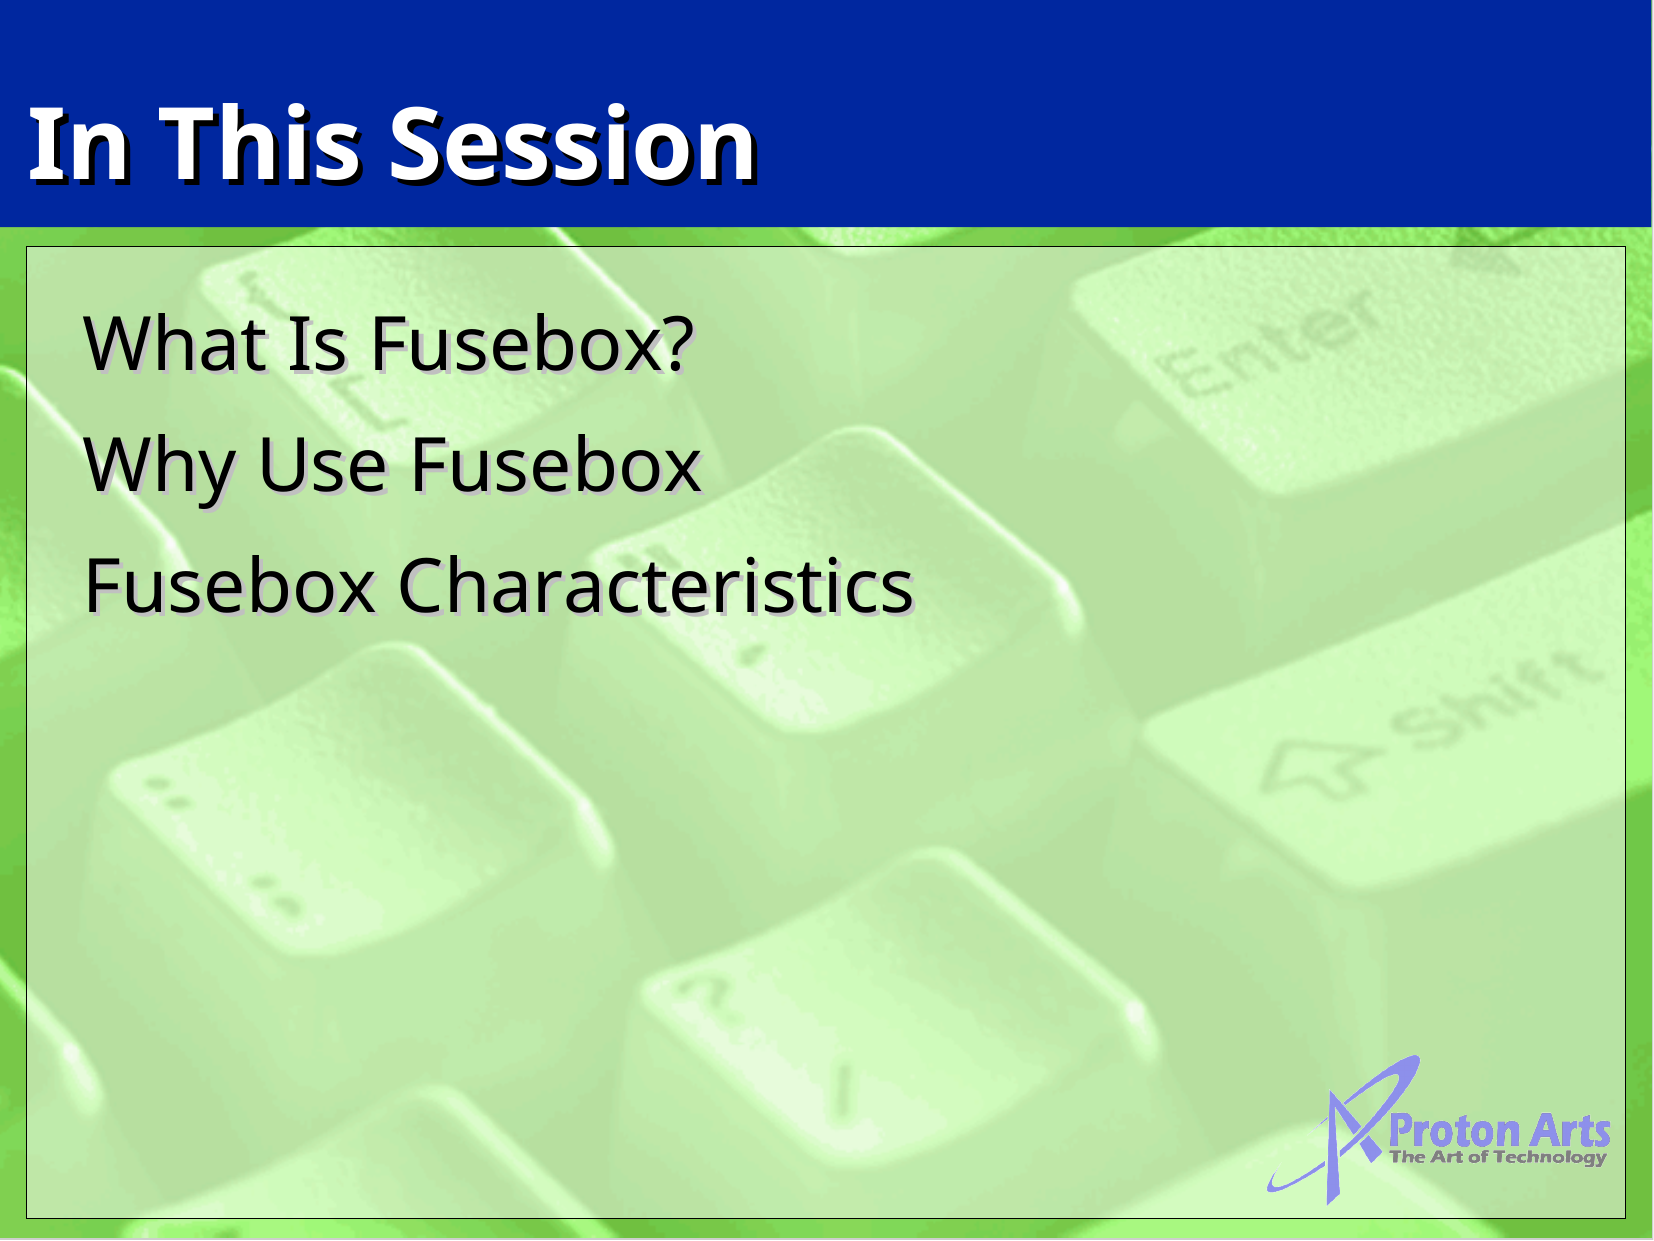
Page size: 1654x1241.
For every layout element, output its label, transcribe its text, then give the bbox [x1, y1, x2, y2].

picture [0, 228, 1652, 1238]
title In This Session [27, 0, 1571, 282]
list What Is Fusebox? Why Use Fusebox Fusebox Characteristics [82, 290, 1571, 1109]
